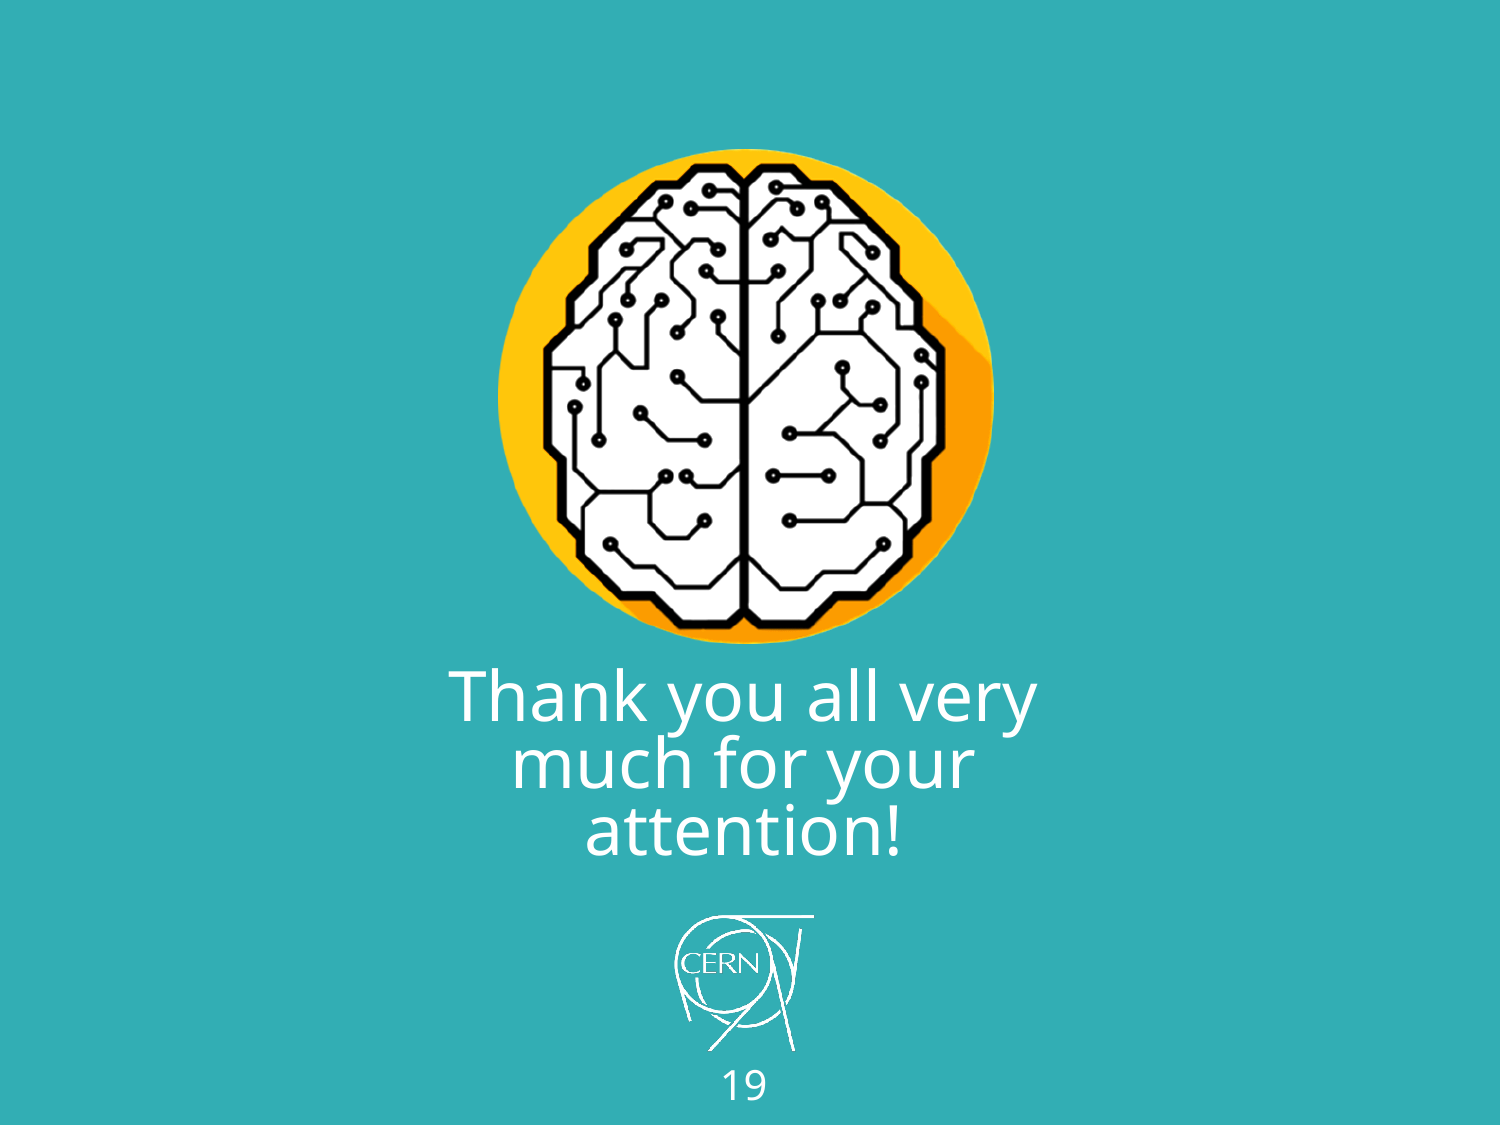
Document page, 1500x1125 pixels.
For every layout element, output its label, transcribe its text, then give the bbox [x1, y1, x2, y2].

slide_number <number> [575, 1057, 913, 1118]
picture [672, 913, 815, 1052]
picture [479, 131, 1009, 661]
title Thank you all very much for your attention! [341, 660, 1146, 878]
